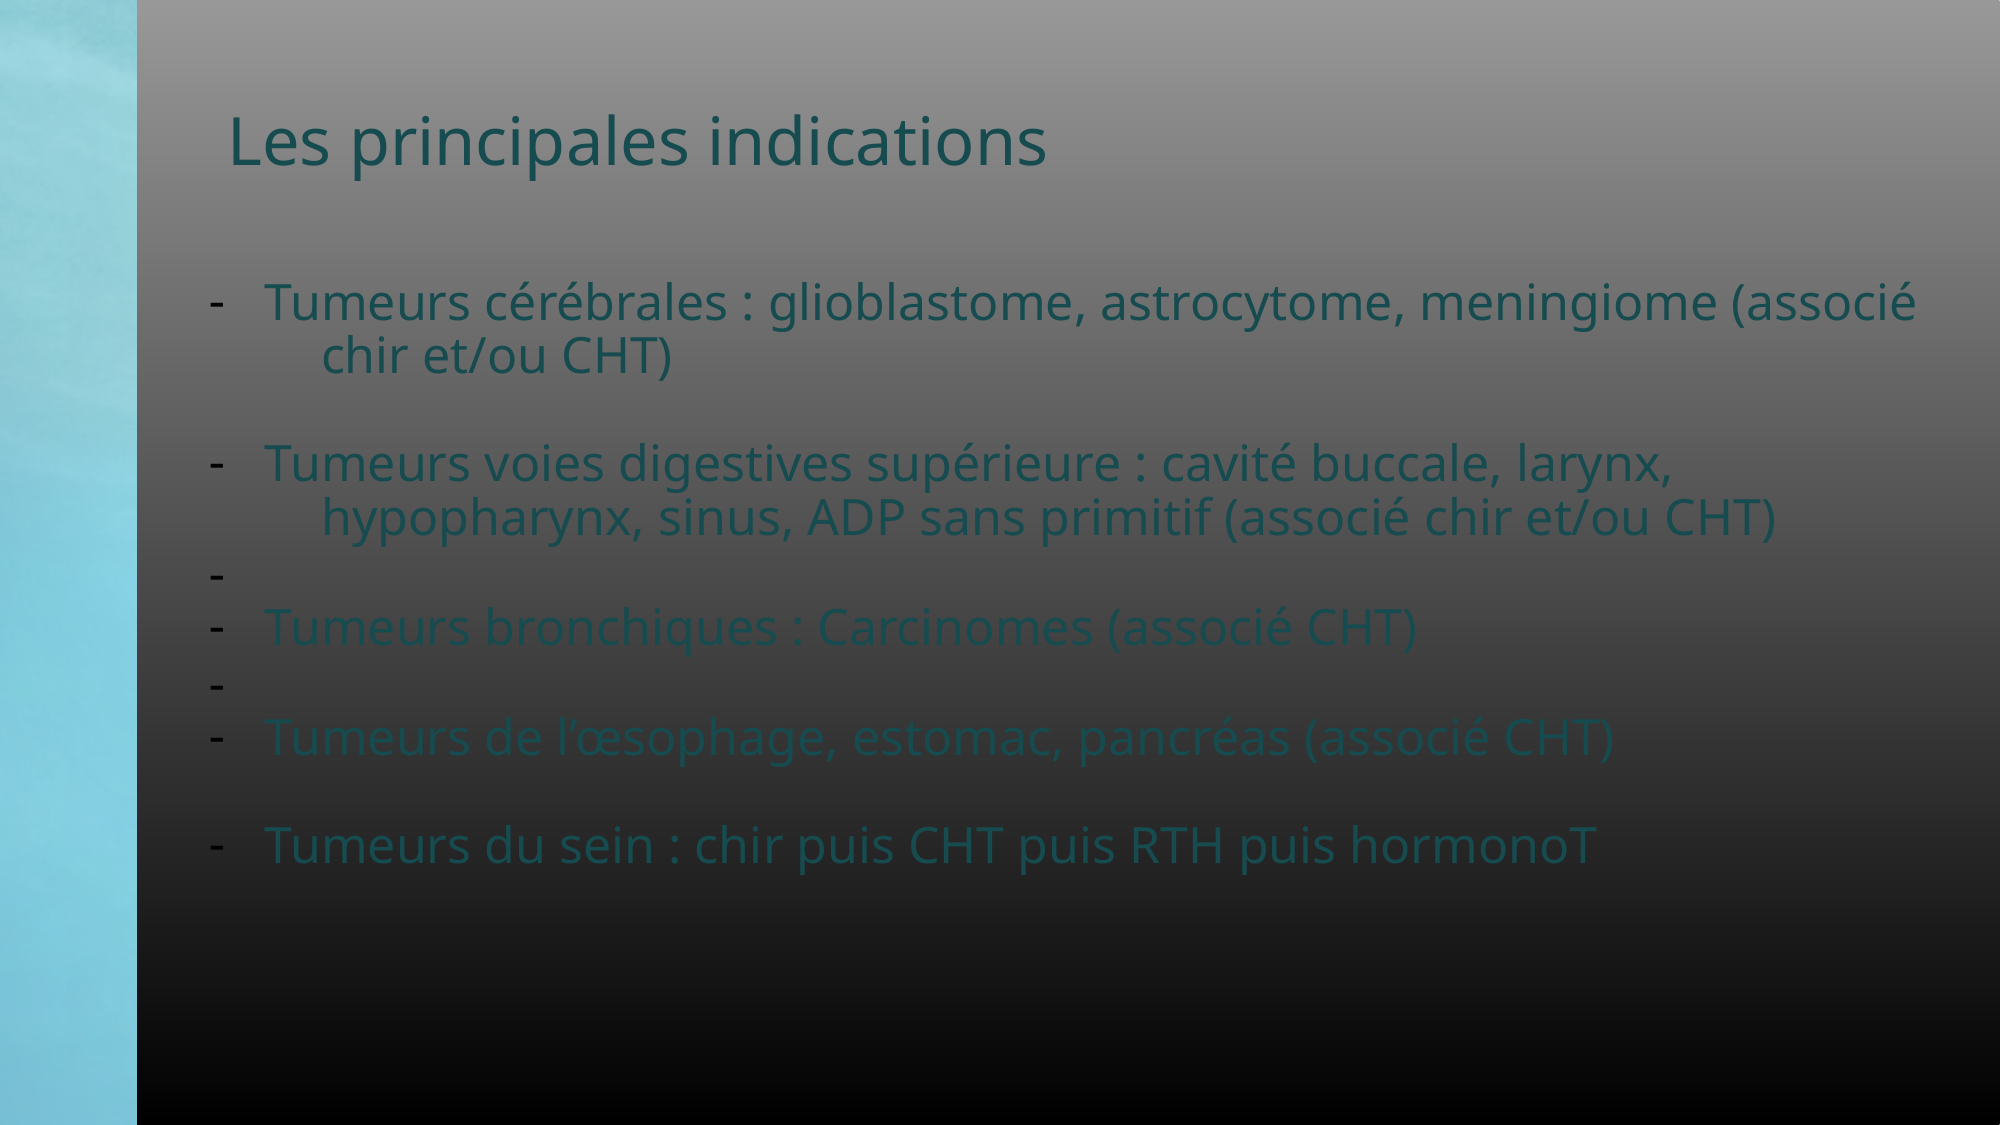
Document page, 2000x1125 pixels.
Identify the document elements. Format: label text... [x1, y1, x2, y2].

title Les principales indications [212, 62, 1728, 188]
list Tumeurs cérébrales : glioblastome, astrocytome, meningiome (associé chir et/ou CHT) Tumeurs voies digestives supérieure : cavité buccale, larynx, hypopharynx, sinus, ADP sans primitif (associé chir et/ou CHT) Tumeurs bronchiques : Carcinomes (associé CHT) Tumeurs de l’œsophage, estomac, pancréas (associé CHT) Tumeurs du sein : chir puis CHT puis RTH puis hormonoT [193, 199, 1981, 1060]
